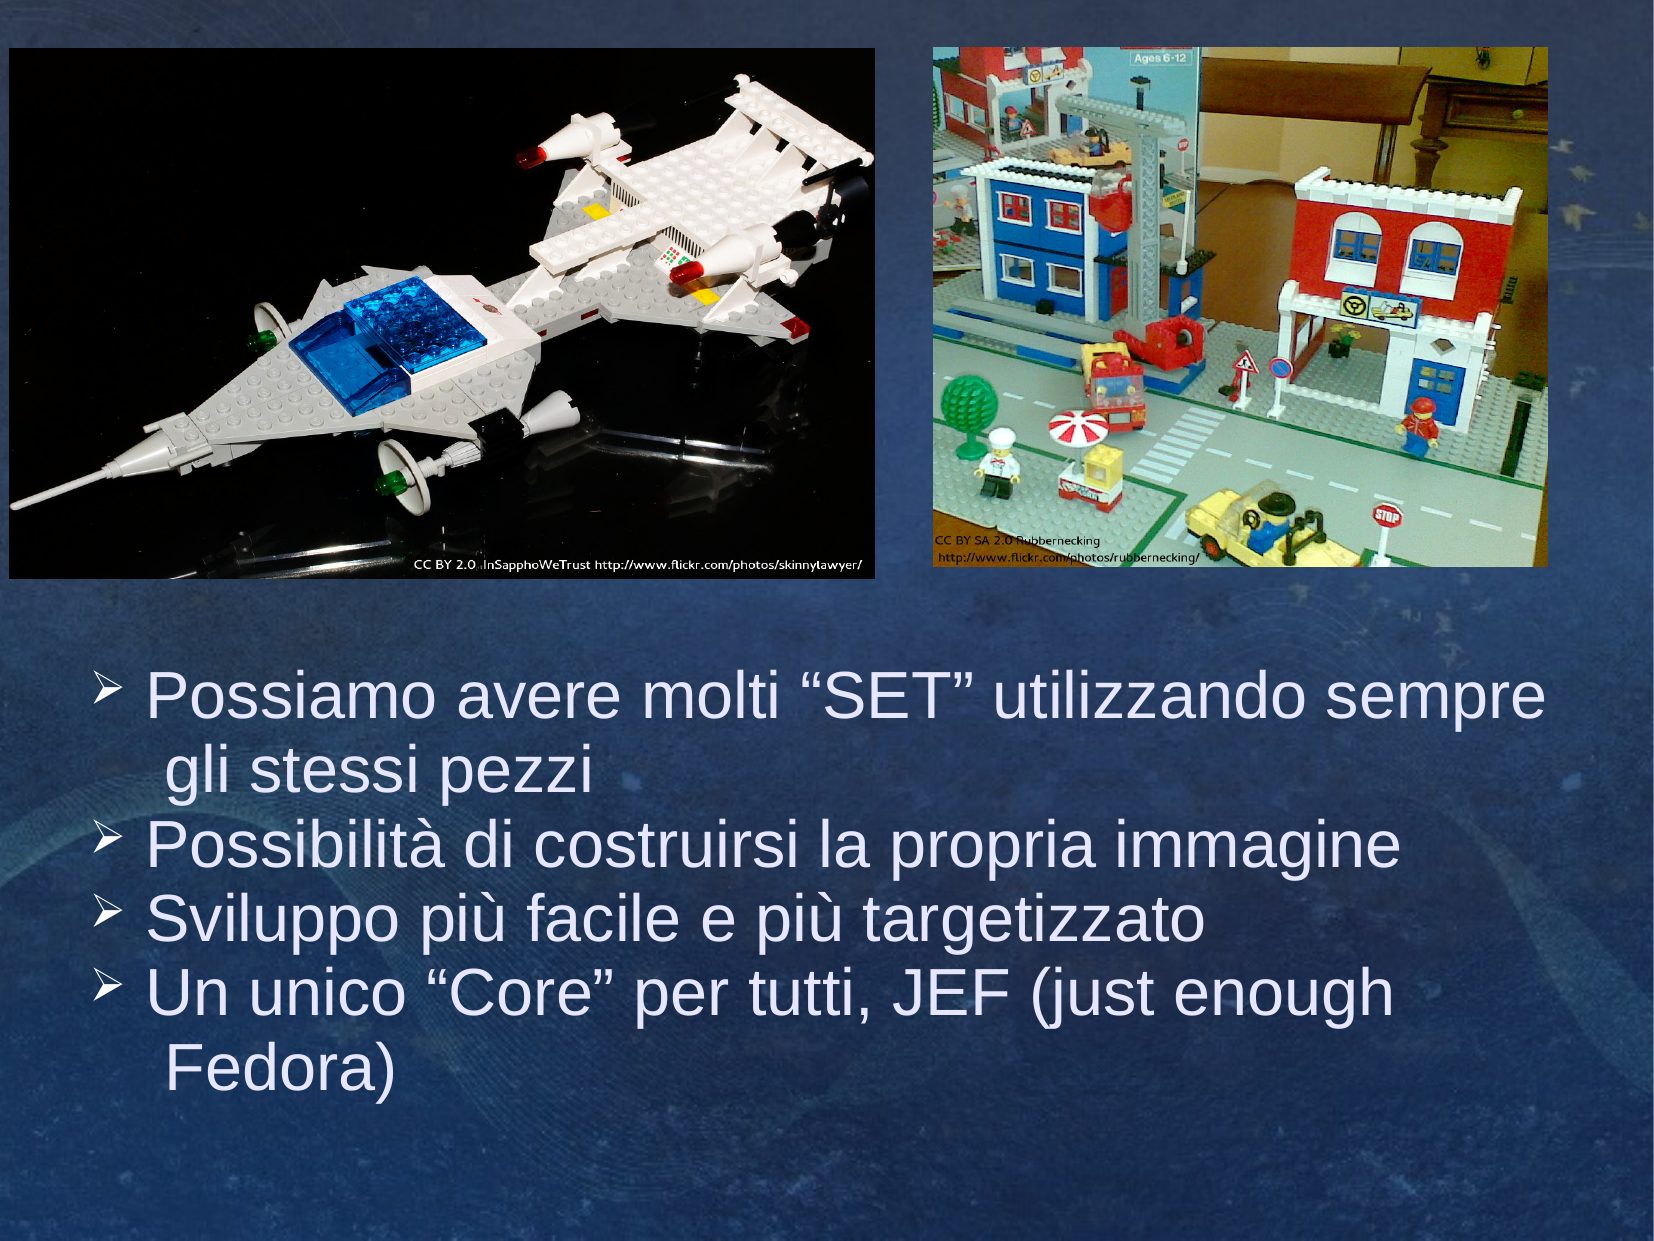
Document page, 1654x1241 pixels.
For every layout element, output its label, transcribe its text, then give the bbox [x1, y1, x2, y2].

text_box Possiamo avere molti “SET” utilizzando sempre gli stessi pezzi Possibilità di costruirsi la propria immagine Sviluppo più facile e più targetizzato Un unico “Core” per tutti, JEF (just enough Fedora) [89, 566, 1578, 1111]
picture [0, 0, 1654, 1241]
